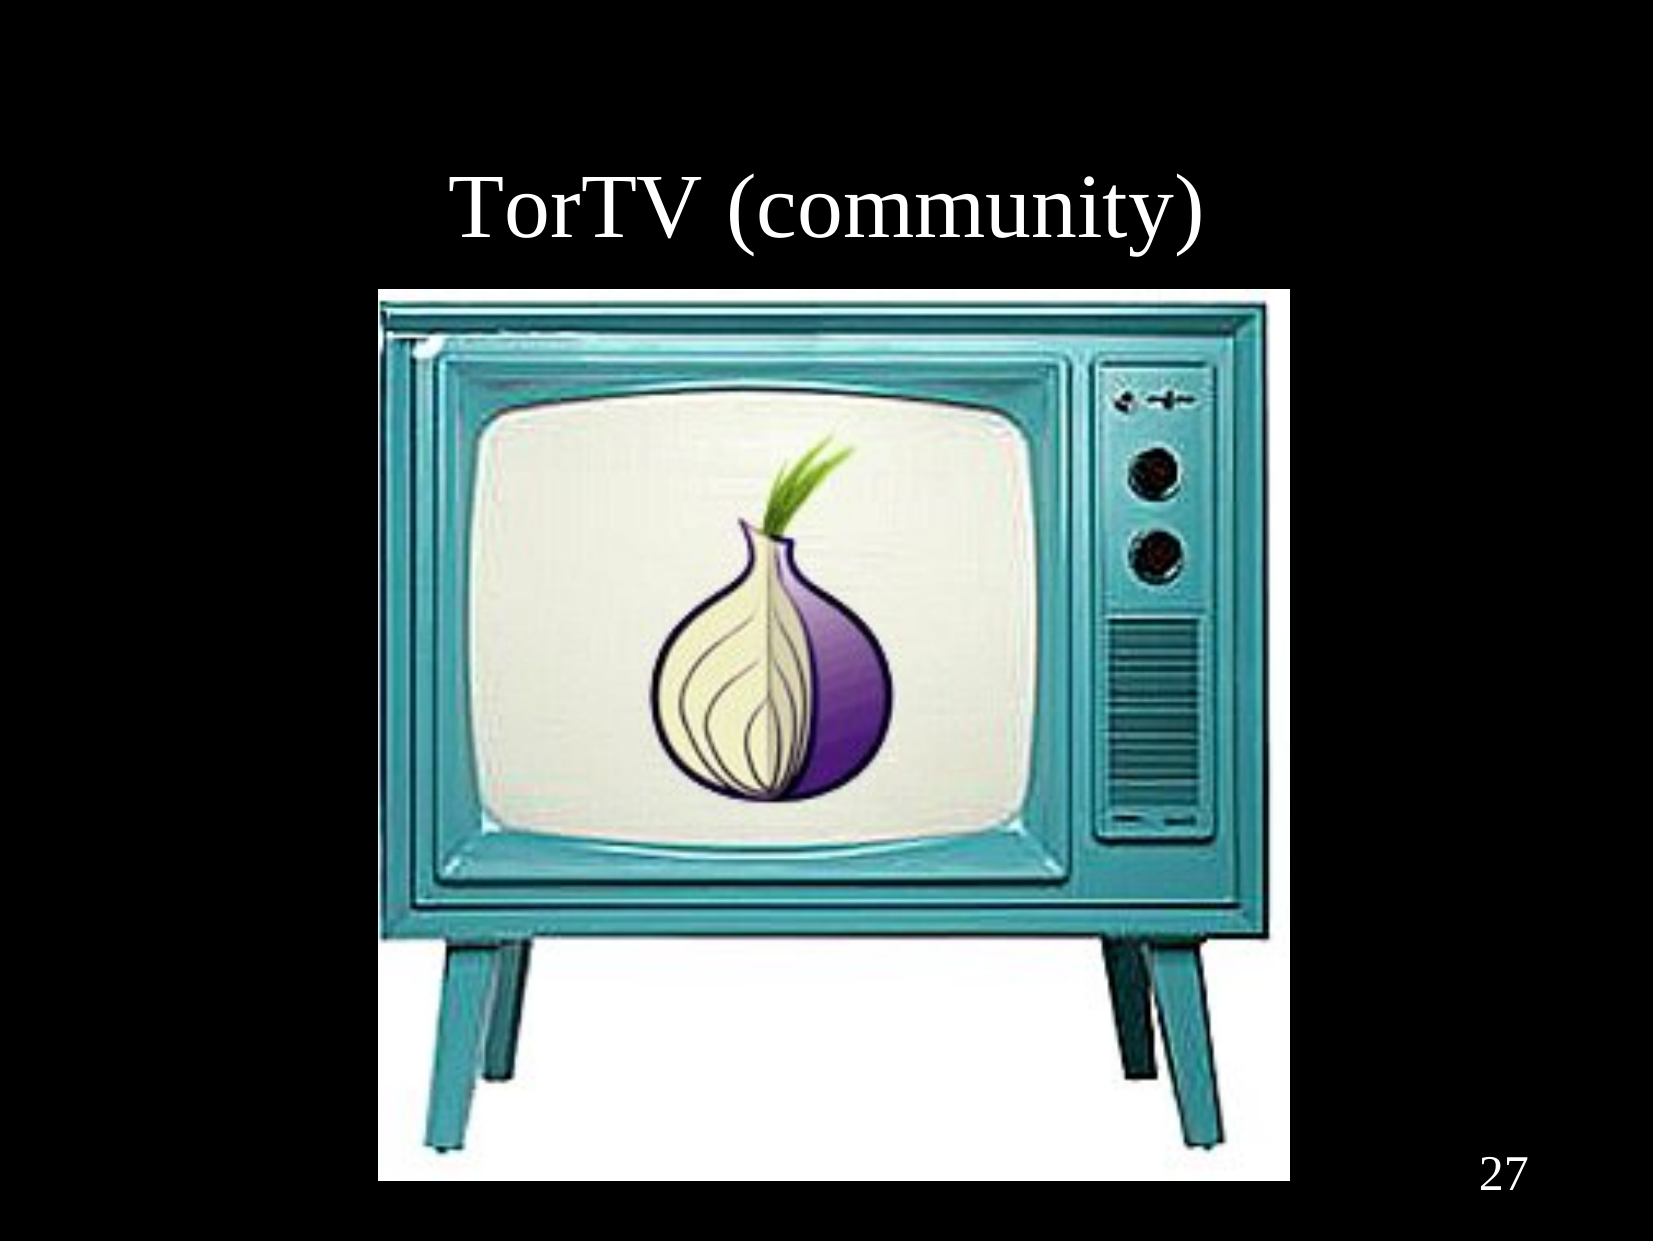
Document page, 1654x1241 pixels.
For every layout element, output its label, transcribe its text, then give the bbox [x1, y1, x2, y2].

title TorTV (community) [121, 102, 1534, 311]
picture [378, 289, 1290, 1181]
